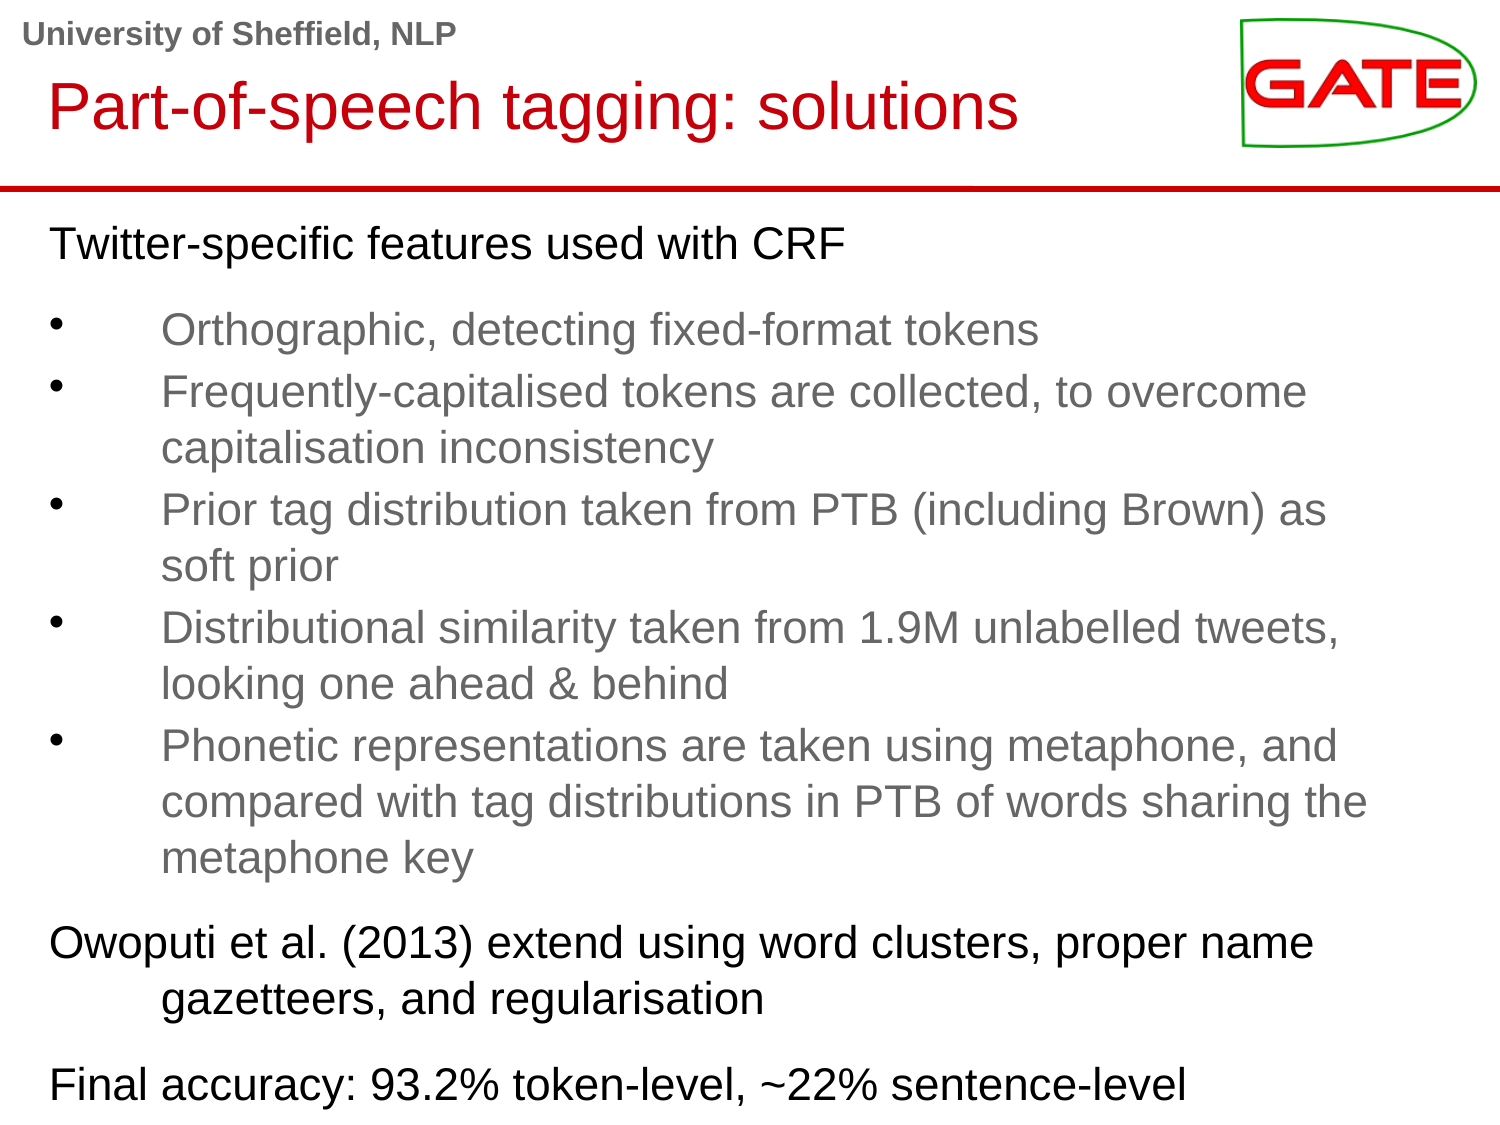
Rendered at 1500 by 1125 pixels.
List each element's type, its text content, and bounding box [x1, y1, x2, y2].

picture [1240, 18, 1477, 148]
text_box Twitter-specific features used with CRF Orthographic, detecting fixed-format tokens Frequently-capitalised tokens are collected, to overcome capitalisation inconsistency Prior tag distribution taken from PTB (including Brown) as soft prior Distributional similarity taken from 1.9M unlabelled tweets, looking one ahead & behind Phonetic representations are taken using metaphone, and compared with tag distributions in PTB of words sharing the metaphone key Owoputi et al. (2013) extend using word clusters, proper name gazetteers, and regularisation Final accuracy: 93.2% token-level, ~22% sentence-level [47, 212, 1406, 1064]
text_box Part-of-speech tagging: solutions [47, 47, 1267, 168]
